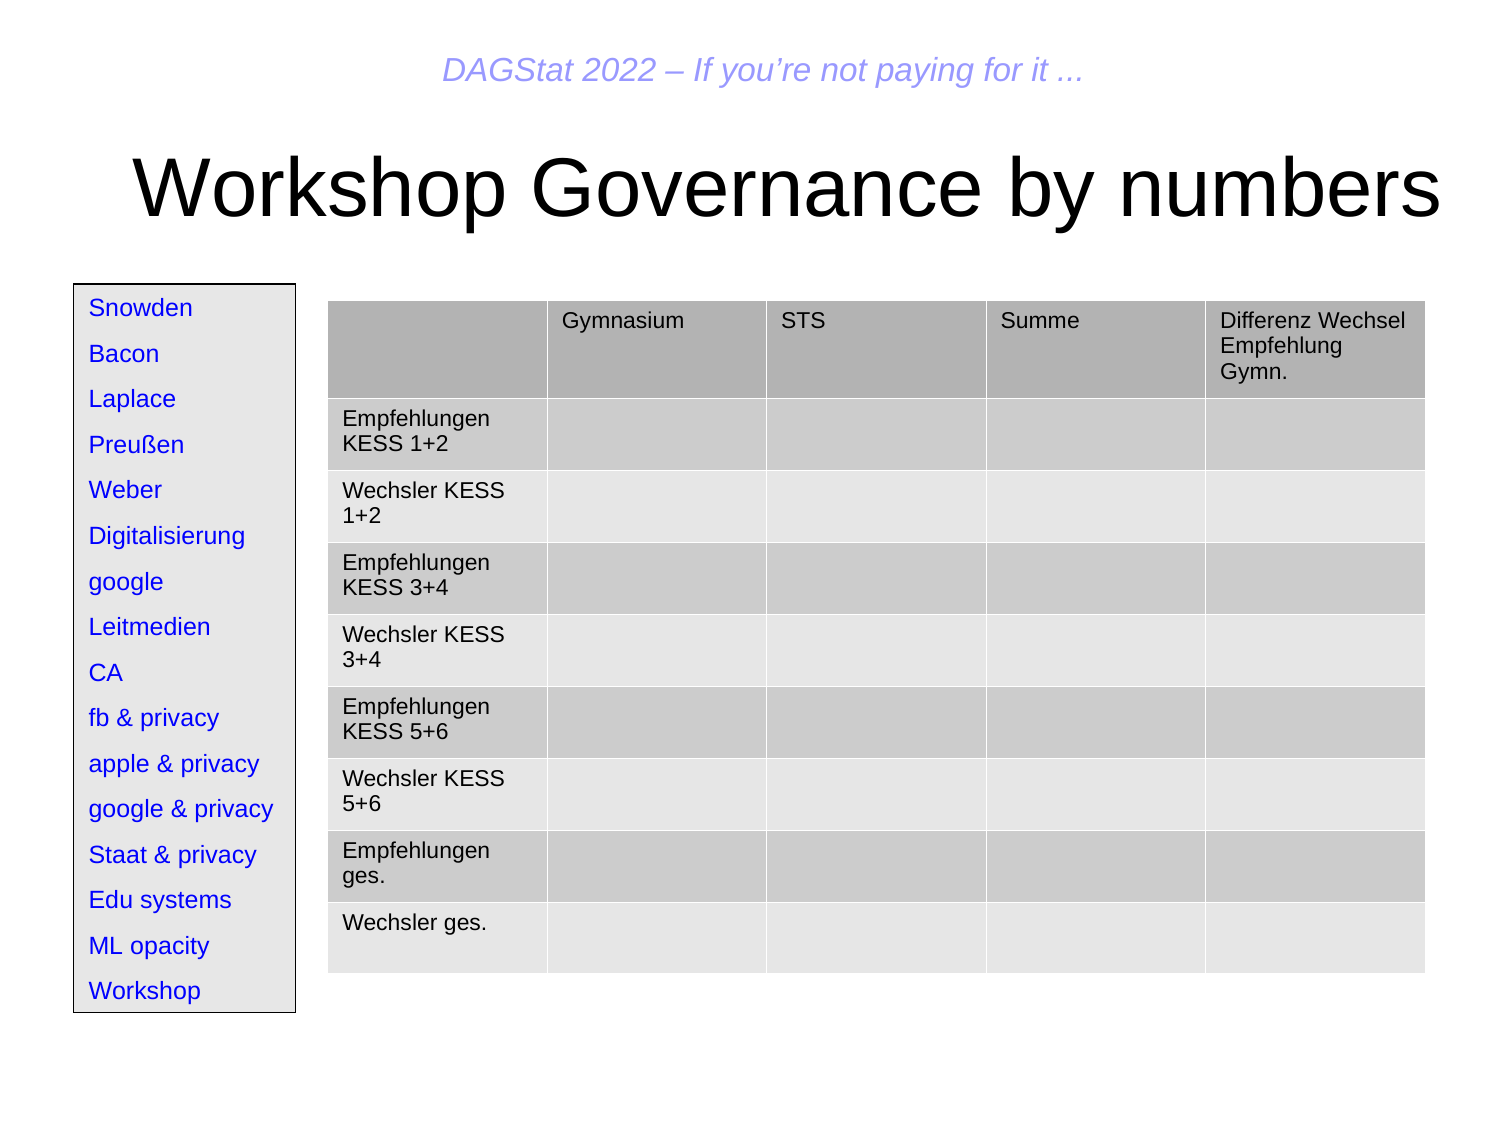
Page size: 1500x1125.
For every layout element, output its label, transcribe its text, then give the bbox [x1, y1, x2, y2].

table_header STS [767, 301, 986, 398]
table_cell [767, 543, 986, 614]
table_cell [767, 903, 986, 973]
table_cell [1206, 471, 1425, 542]
table_cell Wechsler KESS 3+4 [328, 615, 547, 686]
table_cell Empfehlungen KESS 1+2 [328, 399, 547, 470]
table_cell [1206, 399, 1425, 470]
table_cell [548, 831, 766, 902]
table_cell [548, 903, 766, 973]
table_cell [1206, 903, 1425, 973]
table_cell [548, 615, 766, 686]
table_cell [767, 831, 986, 902]
title Workshop Governance by numbers [113, 96, 1463, 285]
table_header Gymnasium [548, 301, 766, 398]
table_cell [987, 903, 1205, 973]
table_cell [548, 759, 766, 830]
table_cell [548, 471, 766, 542]
table_cell [767, 615, 986, 686]
table_cell [987, 543, 1205, 614]
table_cell [1206, 759, 1425, 830]
table_header [328, 301, 547, 398]
table_cell [1206, 543, 1425, 614]
table_cell [1206, 687, 1425, 758]
table_cell [548, 543, 766, 614]
table_cell Wechsler KESS 5+6 [328, 759, 547, 830]
table_cell [1206, 615, 1425, 686]
table_cell [767, 471, 986, 542]
table_cell Empfehlungen KESS 3+4 [328, 543, 547, 614]
table_cell [987, 615, 1205, 686]
table_cell [987, 831, 1205, 902]
table_cell Wechsler ges. [328, 903, 547, 973]
table_cell Empfehlungen ges. [328, 831, 547, 902]
table_cell [1206, 831, 1425, 902]
table_cell [987, 687, 1205, 758]
table_cell [767, 687, 986, 758]
table_cell [767, 759, 986, 830]
table_cell [548, 399, 766, 470]
table_cell [987, 759, 1205, 830]
table_cell [767, 399, 986, 470]
table_cell [548, 687, 766, 758]
table_cell Wechsler KESS 1+2 [328, 471, 547, 542]
table_cell [987, 399, 1205, 470]
table_header Differenz Wechsel Empfehlung Gymn. [1206, 301, 1425, 398]
table_cell Empfehlungen KESS 5+6 [328, 687, 547, 758]
table_header Summe [987, 301, 1205, 398]
table_cell [987, 471, 1205, 542]
